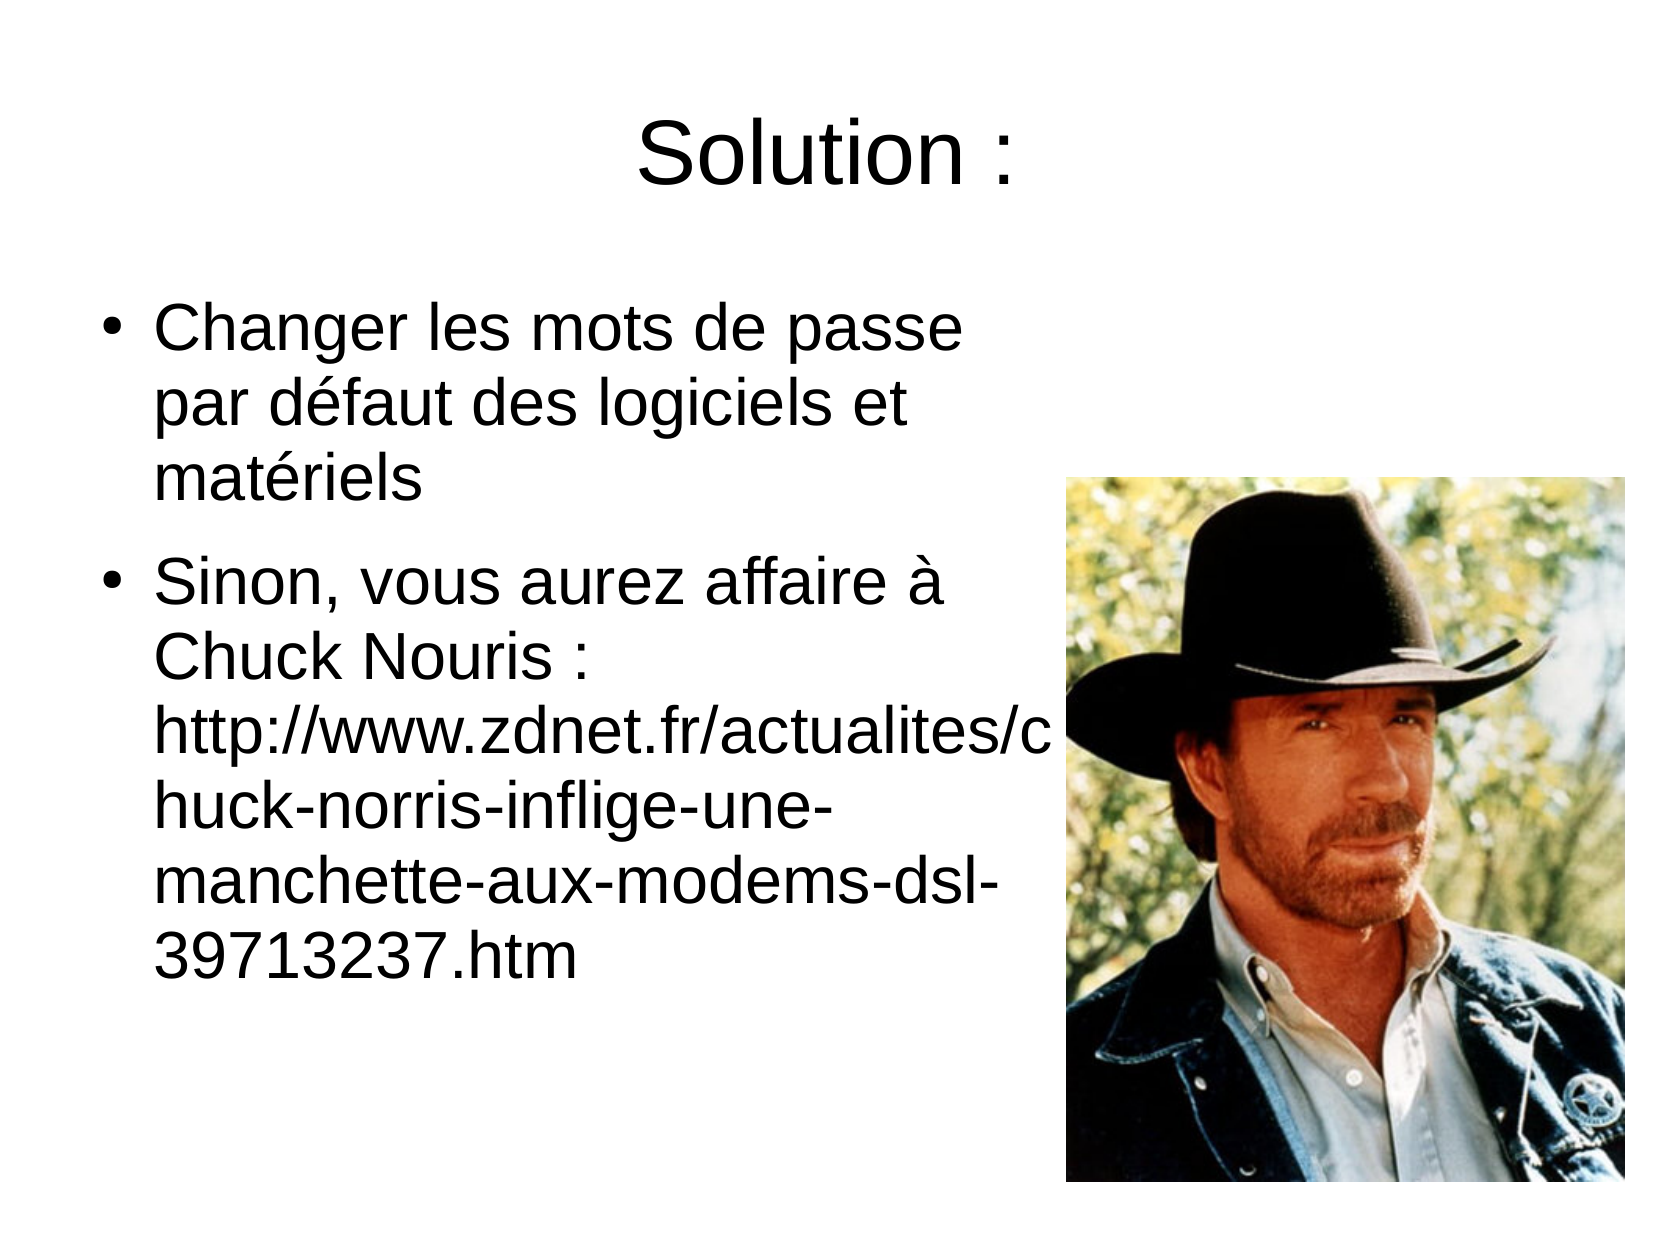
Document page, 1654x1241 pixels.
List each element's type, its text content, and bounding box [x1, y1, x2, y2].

picture [1066, 477, 1625, 1182]
list Changer les mots de passe par défaut des logiciels et matériels Sinon, vous aurez affaire à Chuck Nouris : http://www.zdnet.fr/actualites/chuck-norris-inflige-une-manchette-aux-modems-dsl-39713237.htm [82, 290, 1063, 1109]
title Solution : [82, 49, 1571, 257]
